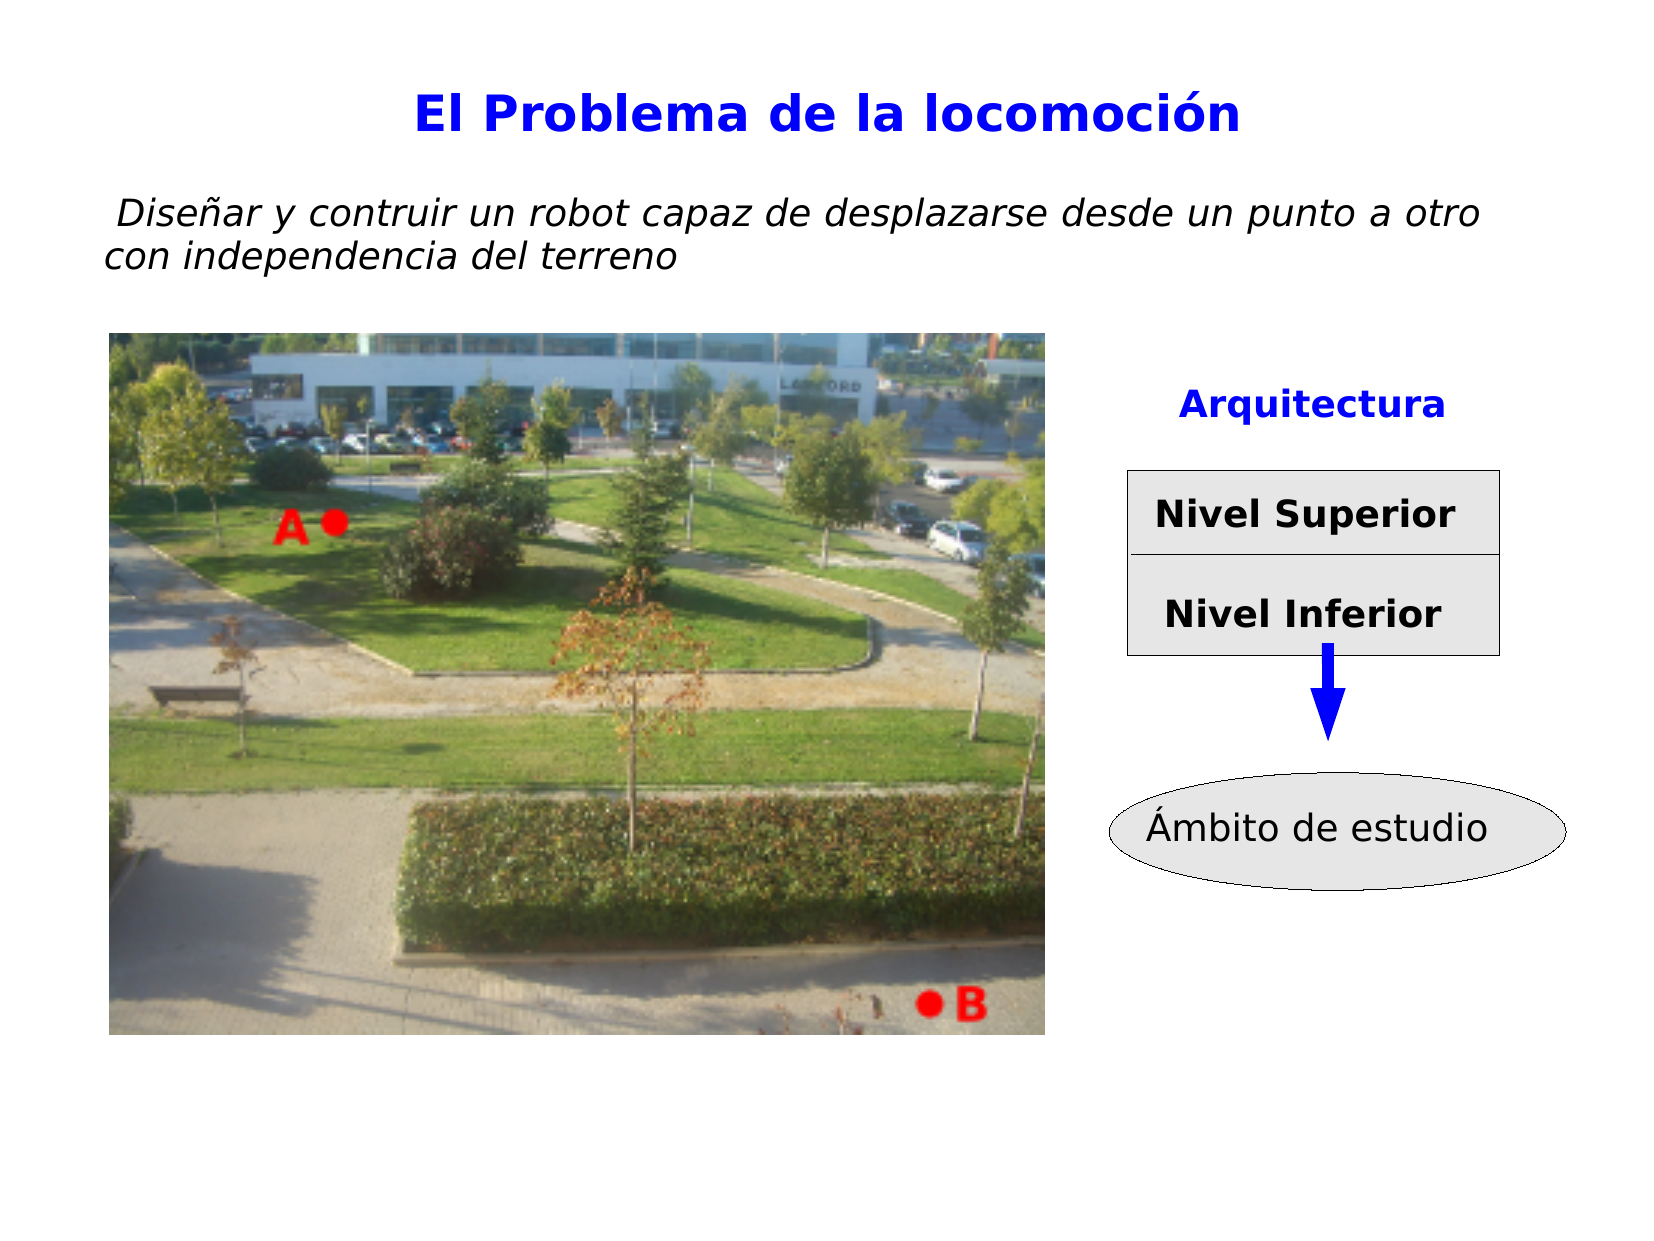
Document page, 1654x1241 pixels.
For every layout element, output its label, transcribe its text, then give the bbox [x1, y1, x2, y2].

text_box Arquitectura [1164, 375, 1462, 434]
text_box Ámbito de estudio [1131, 799, 1504, 859]
text_box El Problema de la locomoción [398, 77, 1258, 151]
picture [109, 333, 1045, 1035]
text_box Nivel Inferior [1137, 585, 1469, 688]
text_box Diseñar y contruir un robot capaz de desplazarse desde un punto a otro con independencia del terreno [88, 184, 1506, 286]
text_box [1109, 806, 1131, 857]
text_box [1127, 470, 1500, 656]
text_box [1135, 772, 1567, 891]
text_box Nivel Superior [1139, 485, 1483, 544]
